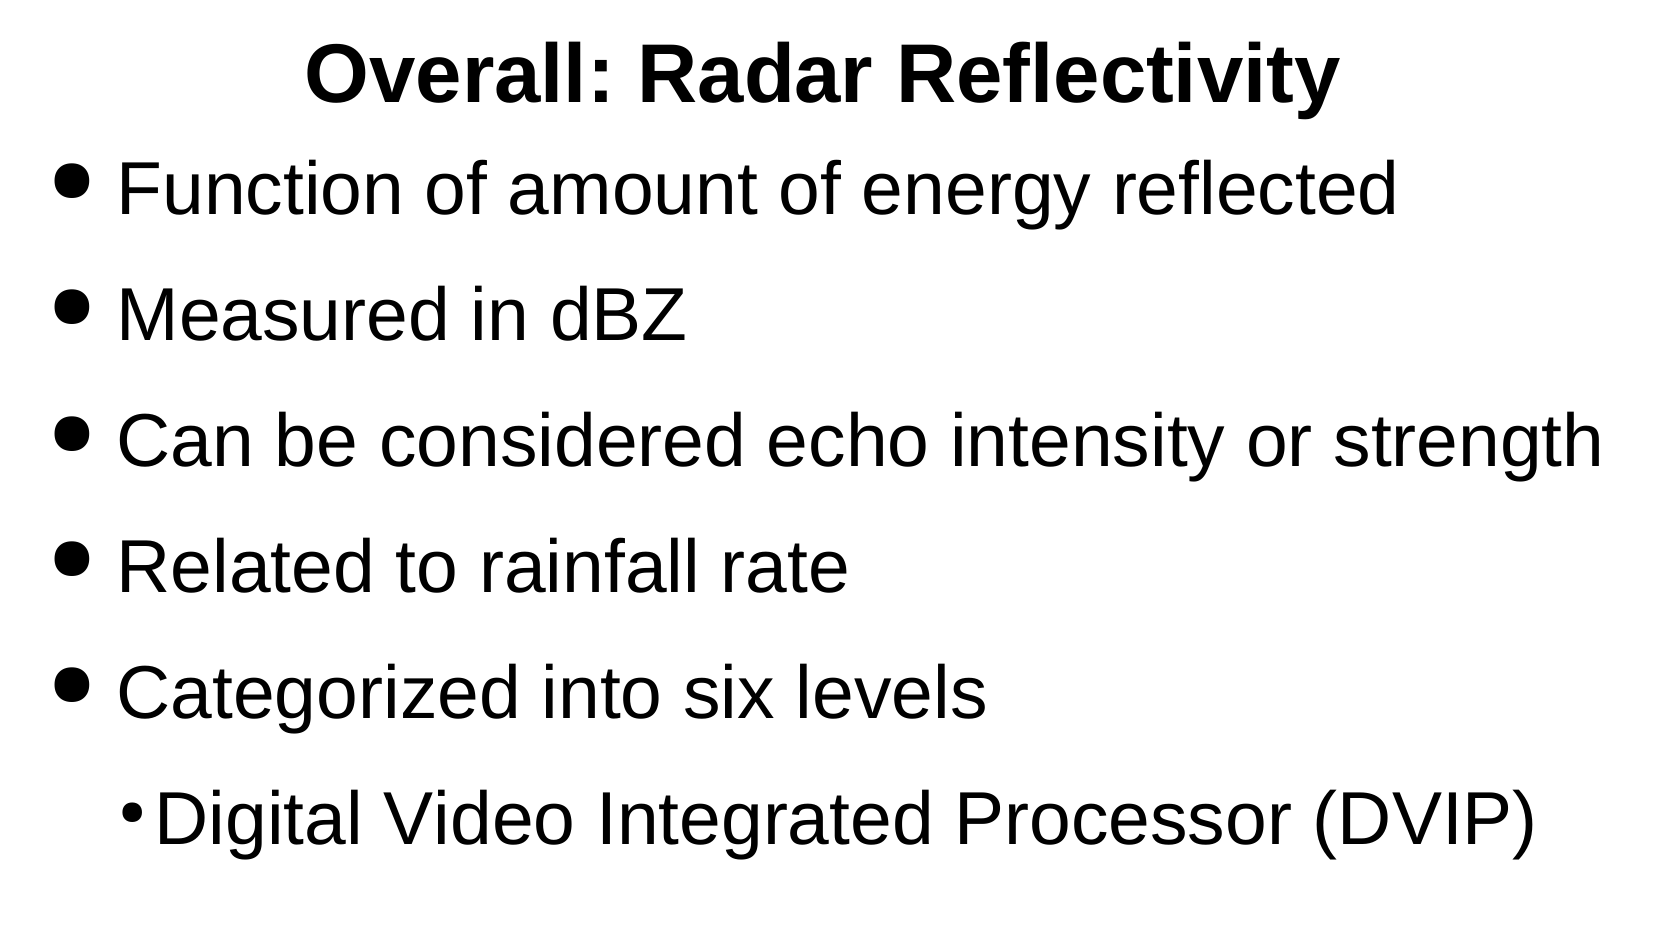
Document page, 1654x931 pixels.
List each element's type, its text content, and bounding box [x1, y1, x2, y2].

title Overall: Radar Reflectivity [0, 5, 1651, 133]
text_box Function of amount of energy reflected Measured in dBZ Can be considered echo intensity or strength Related to rainfall rate Categorized into six levels Digital Video Integrated Processor (DVIP) [5, 132, 1648, 868]
